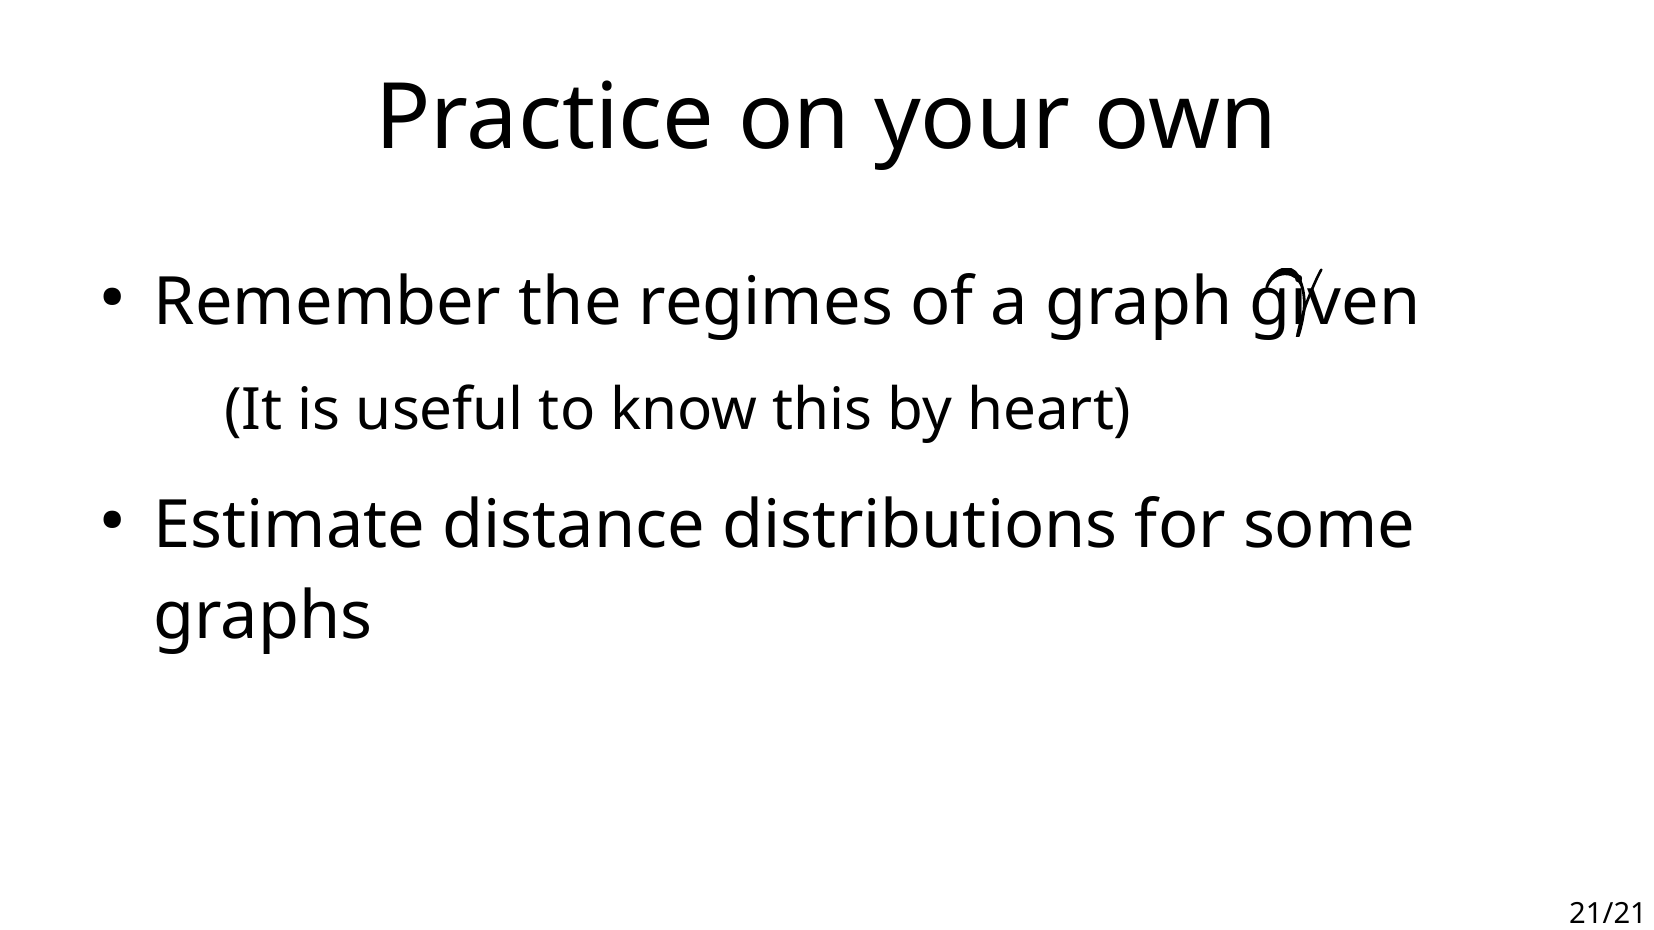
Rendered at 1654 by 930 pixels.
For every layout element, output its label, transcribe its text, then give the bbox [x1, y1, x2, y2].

title Practice on your own [82, 1, 1571, 225]
list Remember the regimes of a graph given (It is useful to know this by heart) Estimate distance distributions for some graphs [82, 252, 1571, 793]
picture [1263, 268, 1326, 337]
